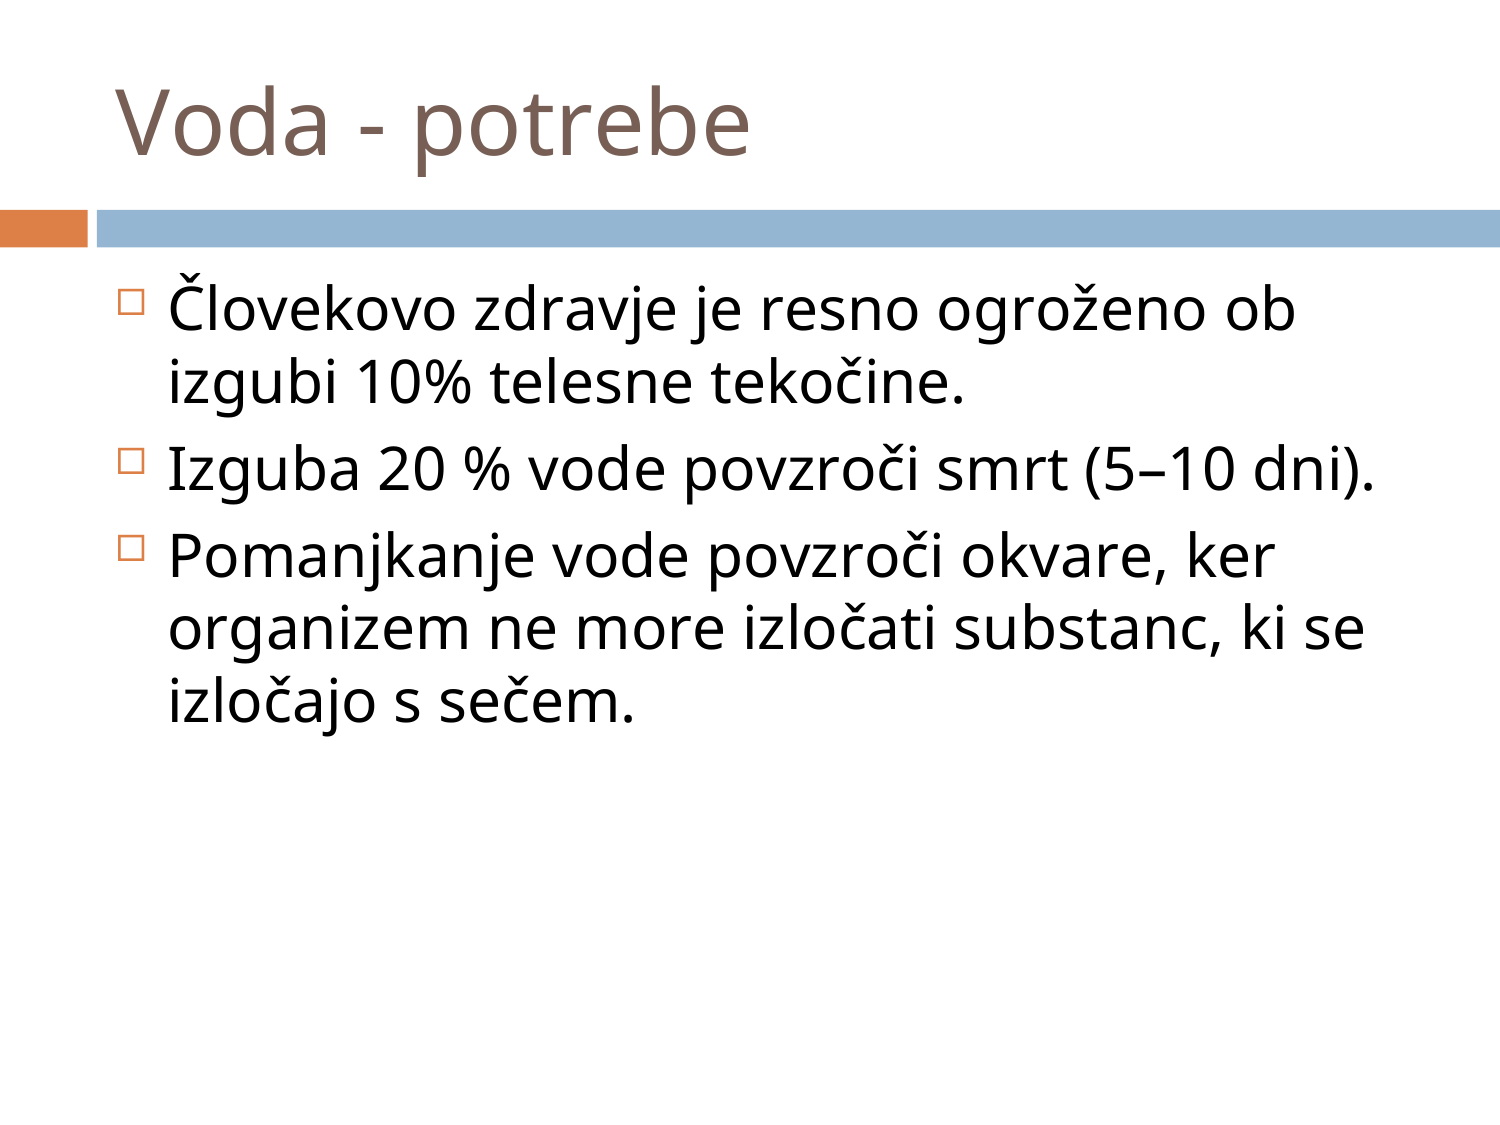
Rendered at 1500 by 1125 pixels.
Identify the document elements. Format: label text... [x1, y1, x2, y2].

title Voda - potrebe [100, 37, 1438, 201]
list Človekovo zdravje je resno ogroženo ob izgubi 10% telesne tekočine. Izguba 20 % vode povzroči smrt (5–10 dni). Pomanjkanje vode povzroči okvare, ker organizem ne more izločati substanc, ki se izločajo s sečem. [100, 262, 1438, 1001]
